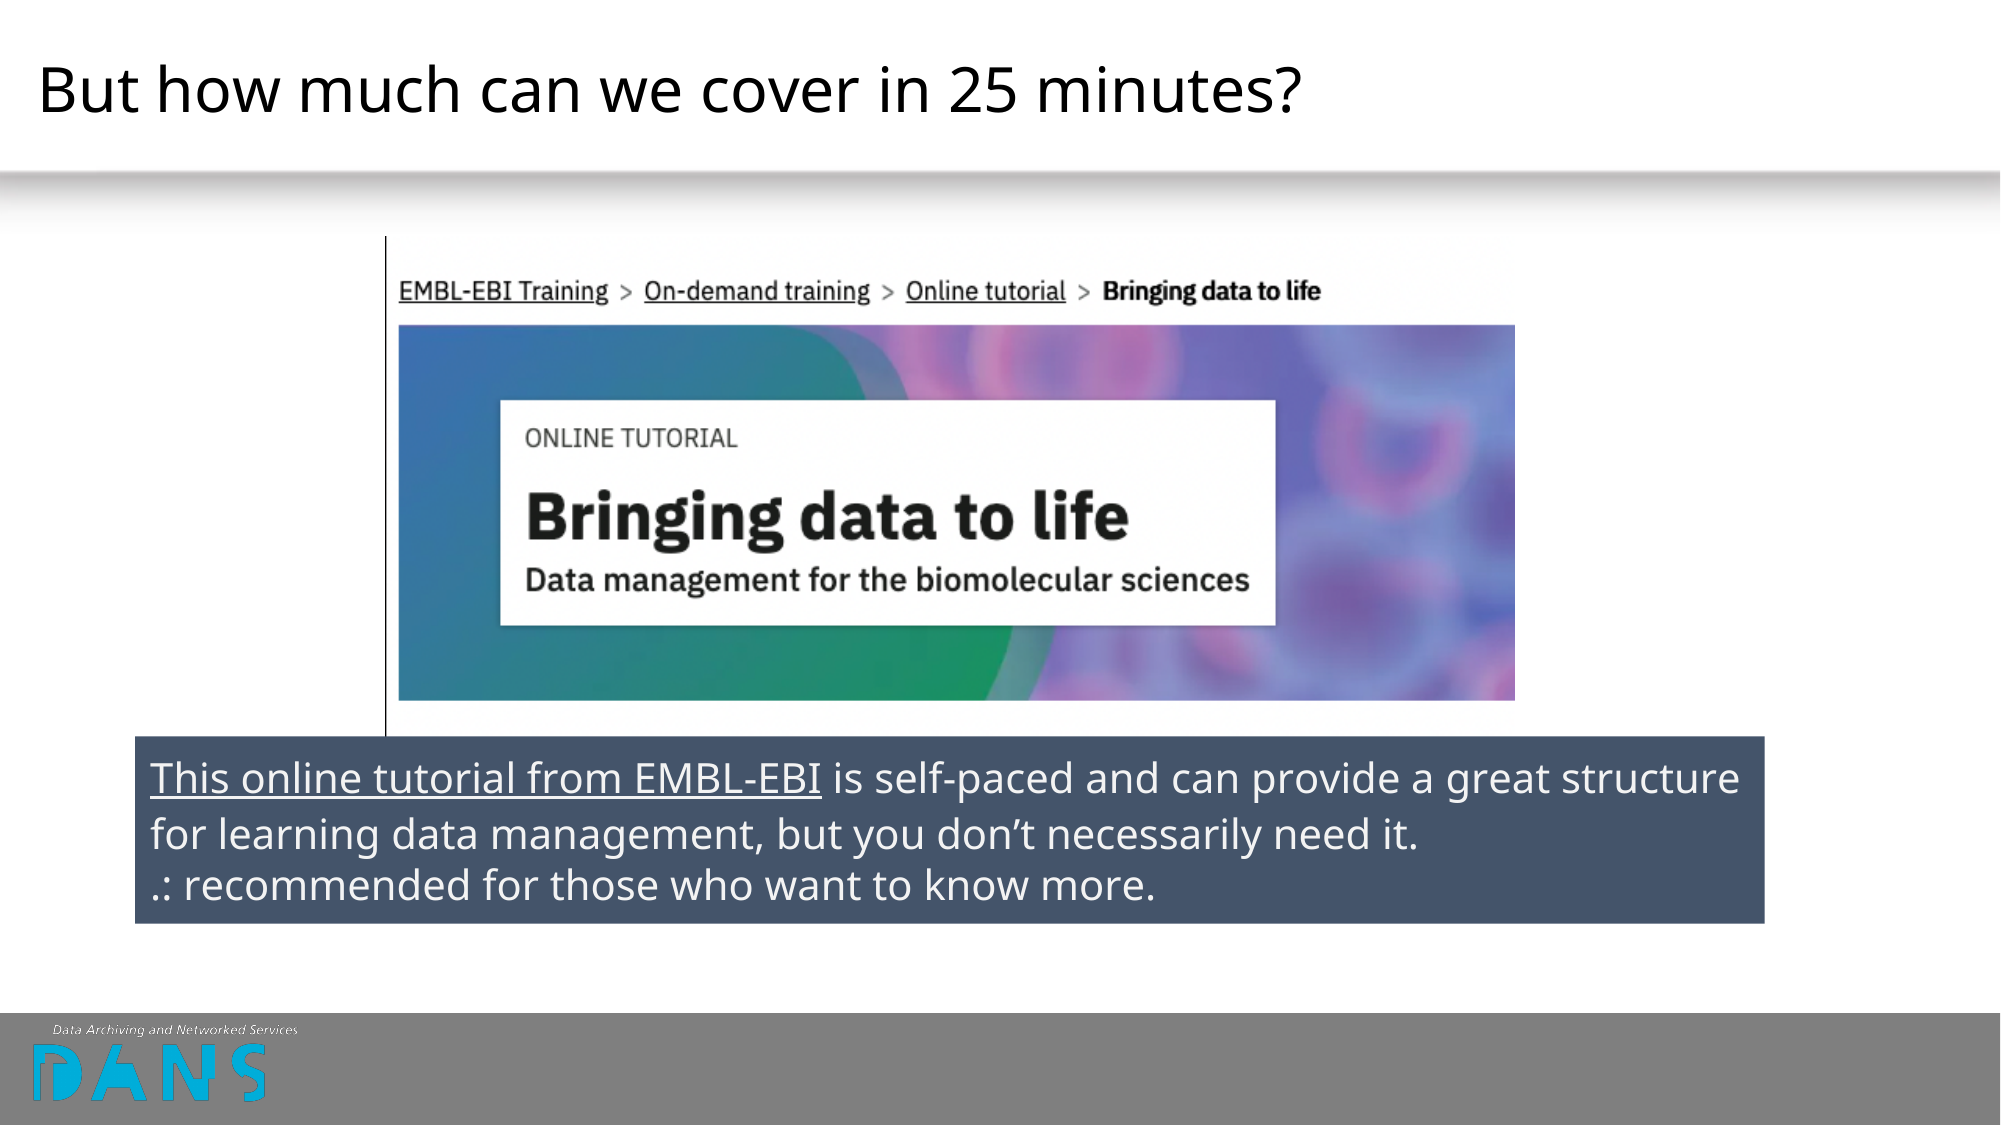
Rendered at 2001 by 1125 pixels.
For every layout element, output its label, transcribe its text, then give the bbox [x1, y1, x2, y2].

picture [385, 236, 1515, 736]
text_box This online tutorial from EMBL-EBI is self-paced and can provide a great structure for learning data management, but you don’t necessarily need it. .: recommended for those who want to know more. [135, 736, 1765, 919]
title But how much can we cover in 25 minutes? [22, 24, 1981, 161]
